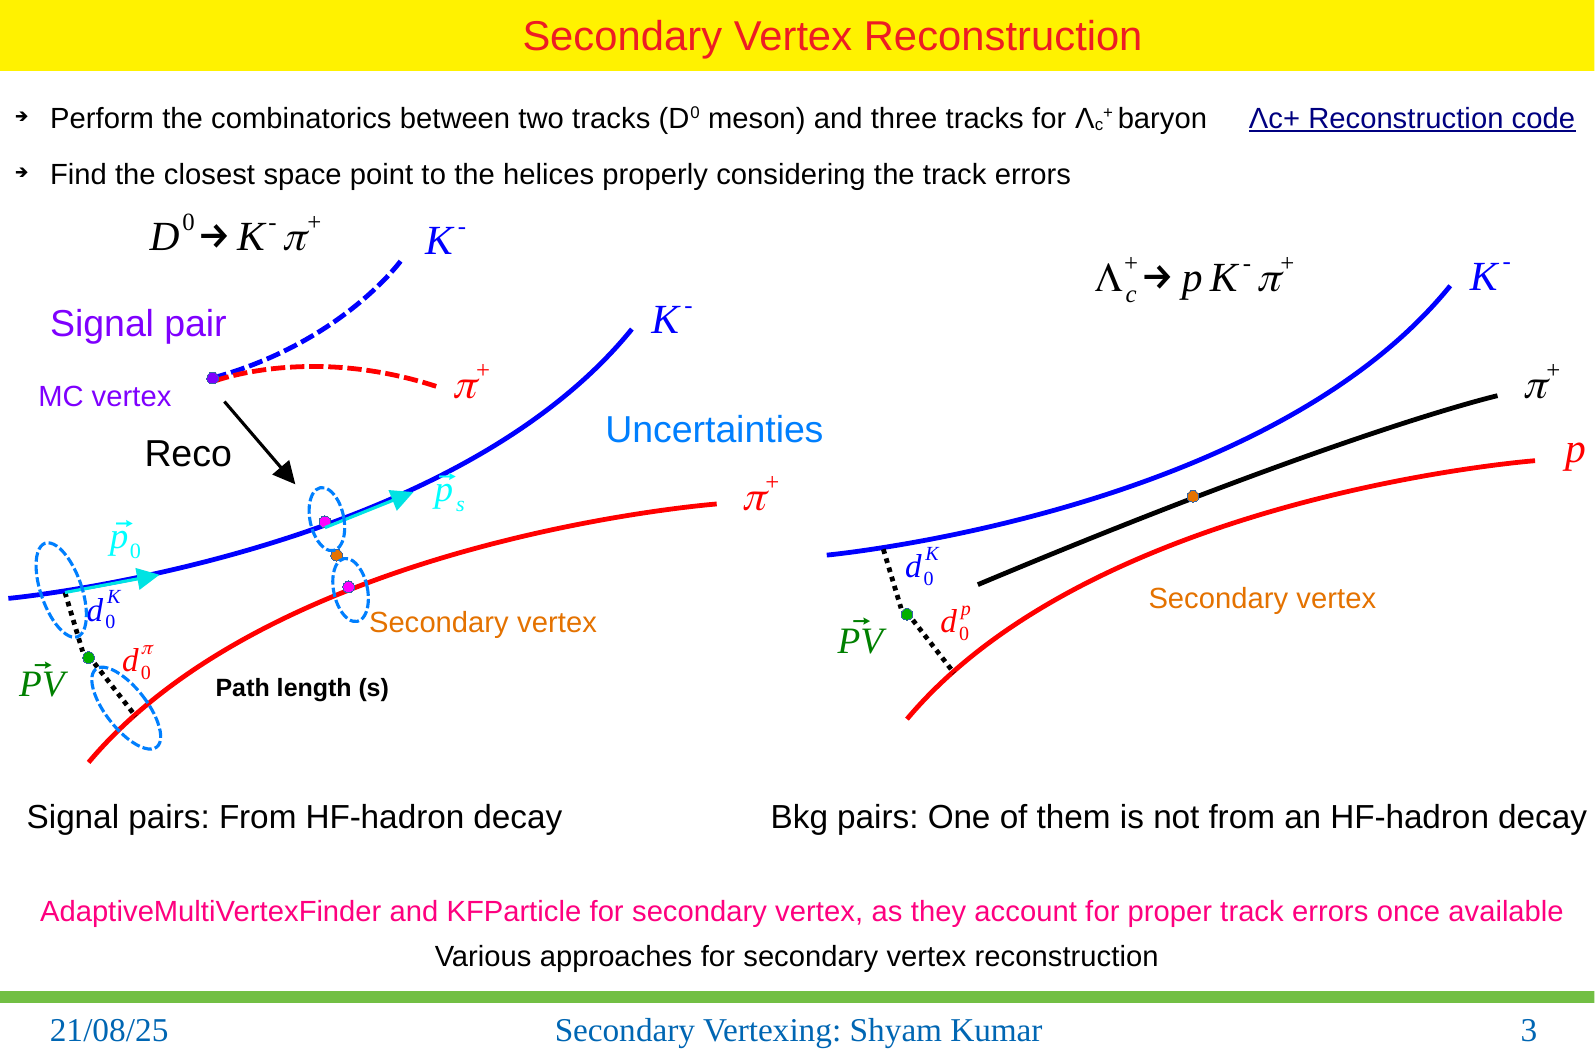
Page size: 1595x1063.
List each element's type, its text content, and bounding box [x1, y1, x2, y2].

text_box [206, 372, 219, 384]
chart [100, 516, 148, 563]
text_box Various approaches for secondary vertex reconstruction [318, 933, 1276, 1022]
chart [934, 598, 978, 645]
text_box [1187, 490, 1199, 503]
text_box [319, 515, 331, 528]
chart [141, 208, 327, 260]
text_box MC vertex [23, 372, 201, 420]
text_box Path length (s) [200, 665, 414, 709]
text_box Perform the combinatorics between two tracks (D0 meson) and three tracks for Λc+ baryon Find the closest space point to the helices properly considering the track errors [0, 94, 1583, 199]
text_box AdaptiveMultiVertexFinder and KFParticle for secondary vertex, as they account for proper track errors once available [0, 887, 1595, 987]
text_box Uncertainties [590, 401, 839, 501]
text_box [901, 608, 913, 621]
text_box [342, 580, 355, 593]
text_box Bkg pairs: One of them is not from an HF-hadron decay [755, 791, 1595, 891]
chart [734, 501, 786, 514]
chart [425, 469, 471, 516]
chart [444, 356, 497, 402]
chart [1462, 248, 1518, 300]
text_box Secondary vertex [1133, 574, 1501, 674]
chart [1515, 356, 1567, 402]
chart [643, 291, 699, 344]
title Secondary Vertex Reconstruction [0, 0, 1595, 71]
chart [11, 658, 77, 705]
chart [115, 641, 159, 684]
text_box Secondary vertex [354, 598, 721, 698]
chart [1554, 425, 1593, 472]
chart [80, 586, 128, 634]
text_box Signal pair [35, 295, 249, 353]
text_box Reco [129, 425, 249, 483]
text_box Λc+ Reconstruction code [1234, 94, 1595, 175]
text_box [330, 549, 343, 562]
text_box Signal pairs: From HF-hadron decay [11, 791, 733, 891]
chart [898, 543, 947, 590]
chart [1086, 249, 1301, 308]
chart [417, 212, 473, 265]
text_box [82, 651, 95, 664]
chart [829, 615, 896, 662]
